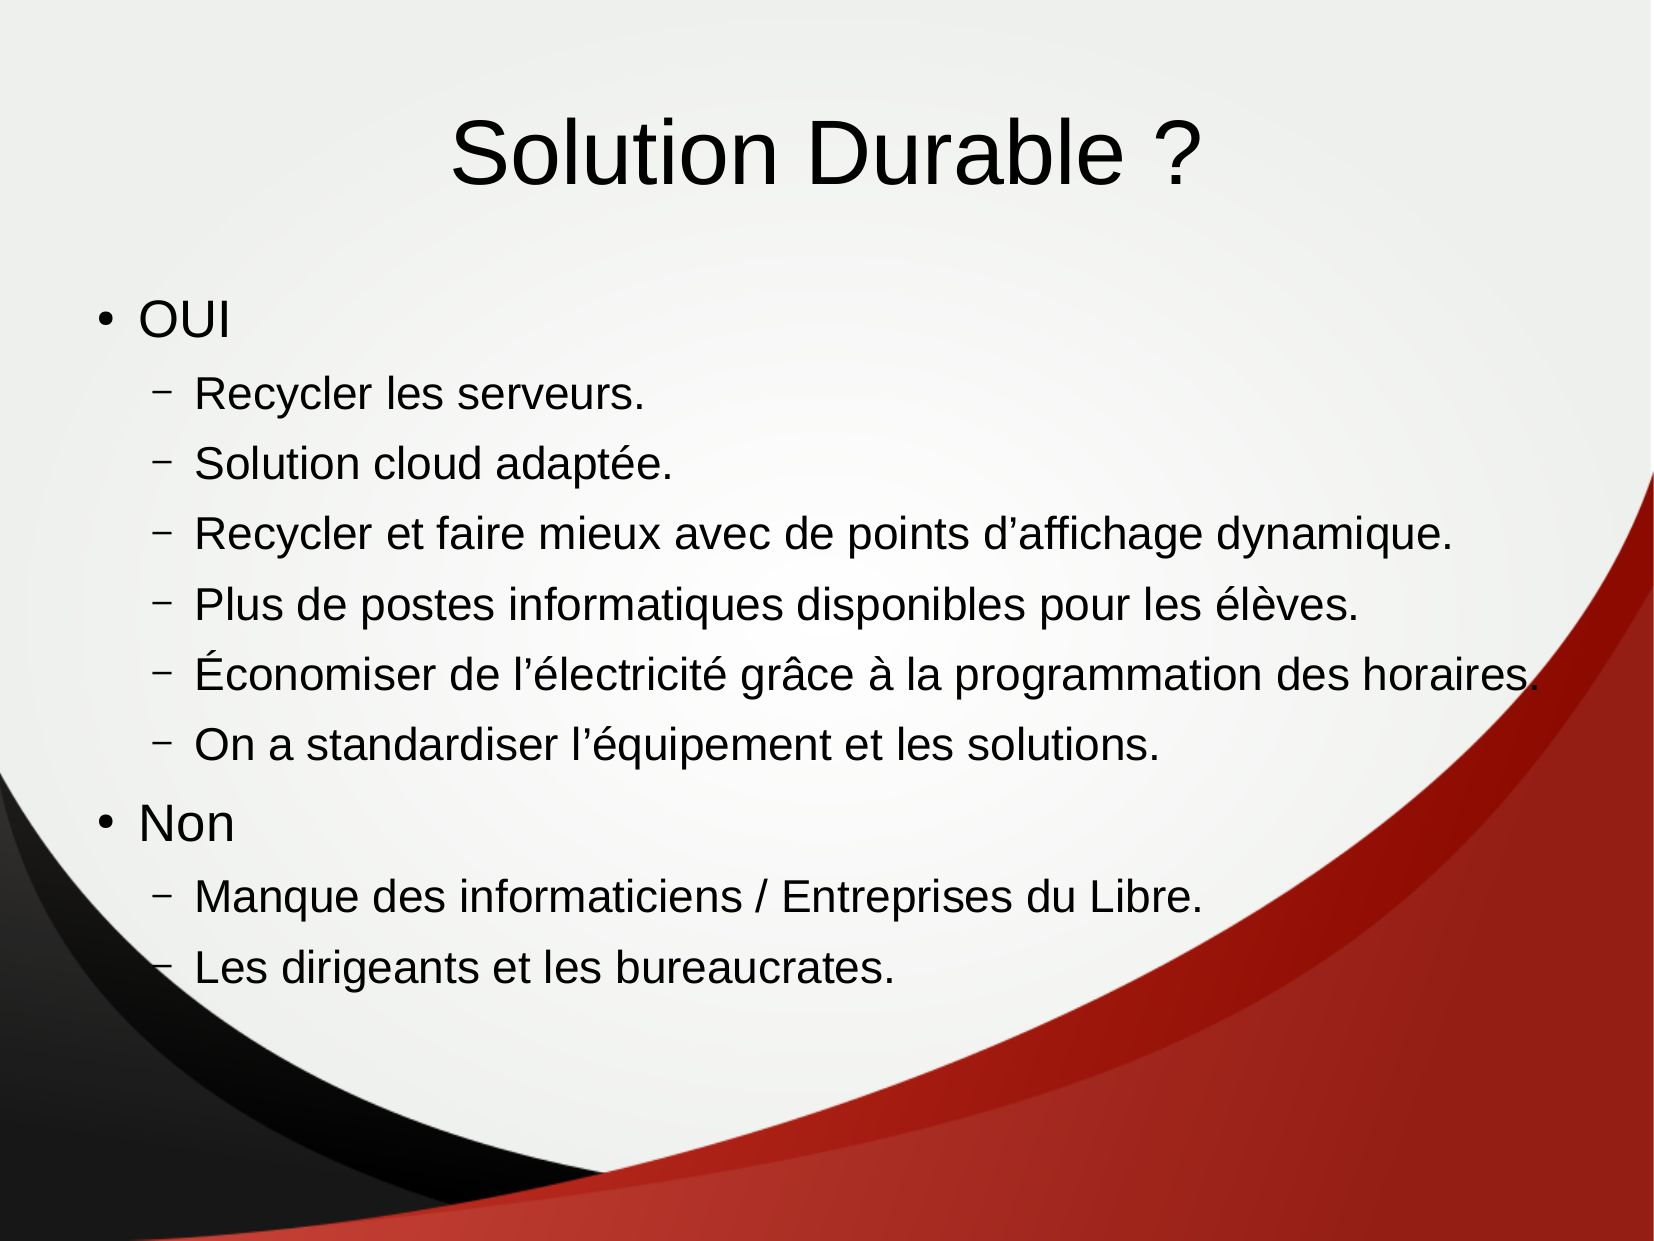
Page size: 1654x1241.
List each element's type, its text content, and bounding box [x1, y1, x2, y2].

picture [0, 0, 1654, 1241]
list OUI Recycler les serveurs. Solution cloud adaptée. Recycler et faire mieux avec de points d’affichage dynamique. Plus de postes informatiques disponibles pour les élèves. Économiser de l’électricité grâce à la programmation des horaires. On a standardiser l’équipement et les solutions. Non Manque des informaticiens / Entreprises du Libre. Les dirigeants et les bureaucrates. [82, 290, 1571, 1010]
title Solution Durable ? [82, 49, 1571, 257]
